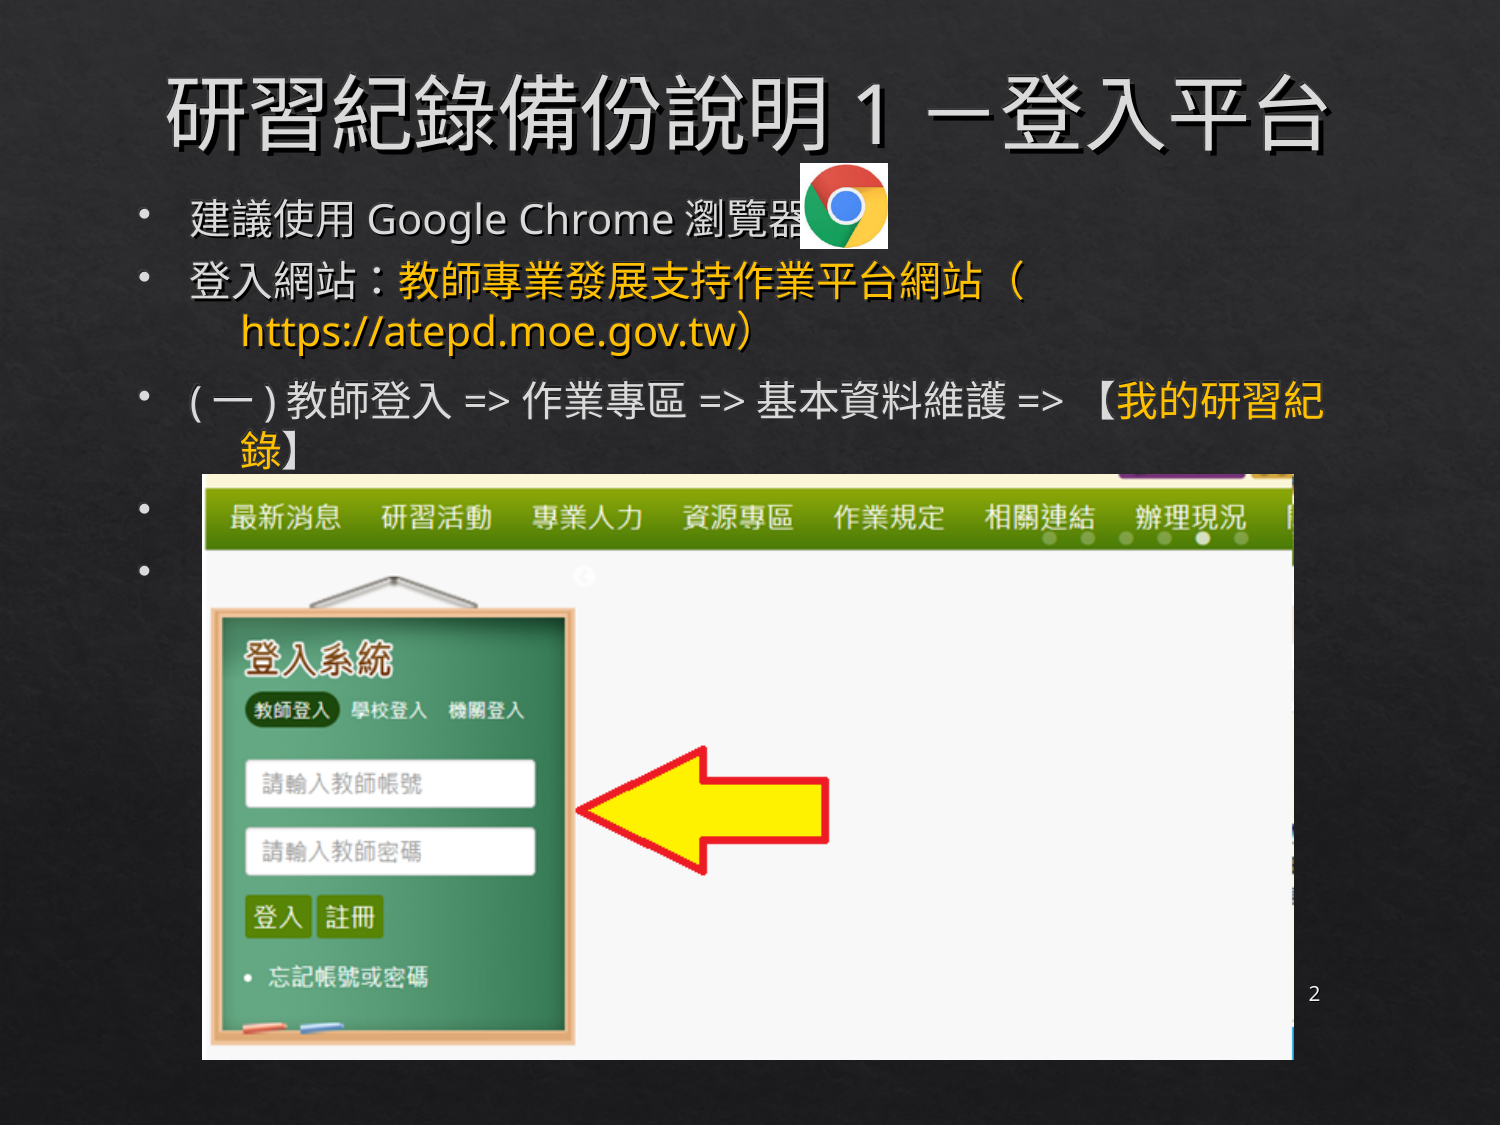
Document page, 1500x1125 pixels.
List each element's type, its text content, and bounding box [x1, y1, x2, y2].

picture [800, 163, 888, 249]
title 研習紀錄備份說明1－登入平台 [112, 31, 1387, 185]
text_box 2 [1294, 965, 1387, 1025]
picture [202, 474, 1294, 1061]
list 建議使用Google Chrome瀏覽器。 登入網站：教師專業發展支持作業平台網站（https://atepd.moe.gov.tw） (一)教師登入=>作業專區=>基本資料維護=>【我的研習紀錄】 [112, 185, 1387, 1020]
